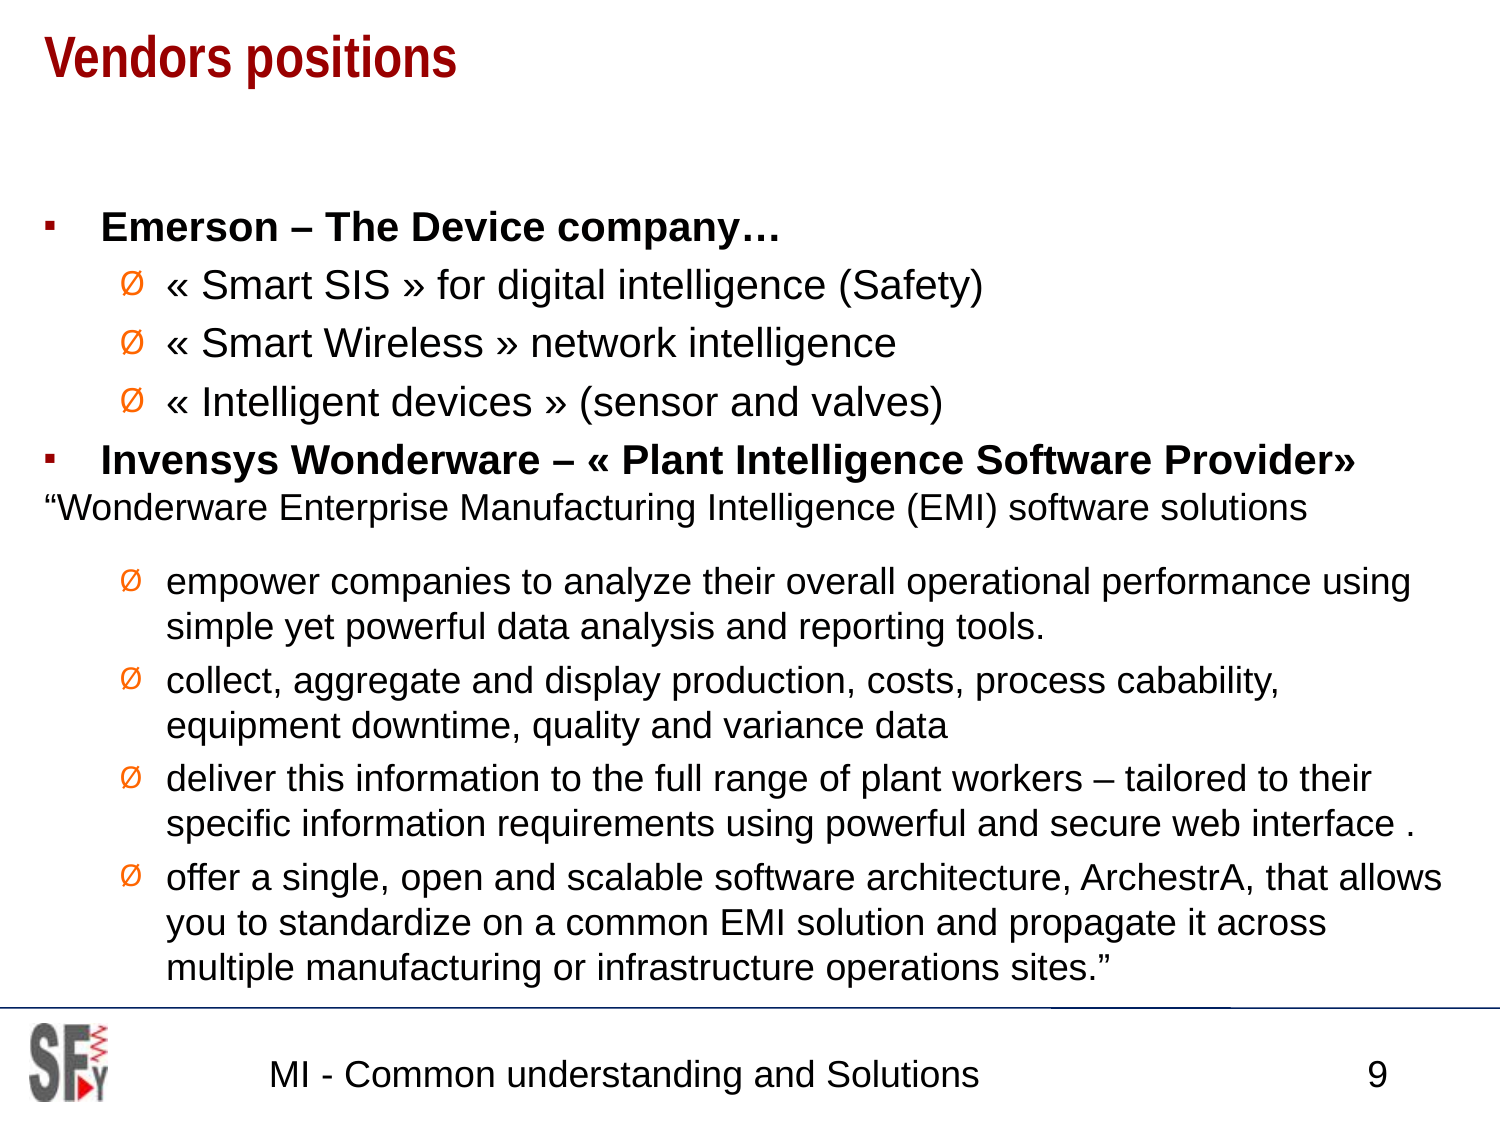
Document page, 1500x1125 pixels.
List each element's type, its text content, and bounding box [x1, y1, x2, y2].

list Emerson – The Device company… « Smart SIS » for digital intelligence (Safety) « Smart Wireless » network intelligence « Intelligent devices » (sensor and valves) Invensys Wonderware – « Plant Intelligence Software Provider» “Wonderware Enterprise Manufacturing Intelligence (EMI) software solutions empower companies to analyze their overall operational performance using simple yet powerful data analysis and reporting tools. collect, aggregate and display production, costs, process cabability, equipment downtime, quality and variance data deliver this information to the full range of plant workers – tailored to their specific information requirements using powerful and secure web interface . offer a single, open and scalable software architecture, ArchestrA, that allows you to standardize on a common EMI solution and propagate it across multiple manufacturing or infrastructure operations sites.” SAP [29, 184, 1471, 988]
picture [29, 1023, 108, 1102]
title Vendors positions [29, 12, 1471, 138]
footer MI - Common understanding and Solutions [253, 1034, 1336, 1103]
slide_number <numéro> [1352, 1034, 1490, 1103]
